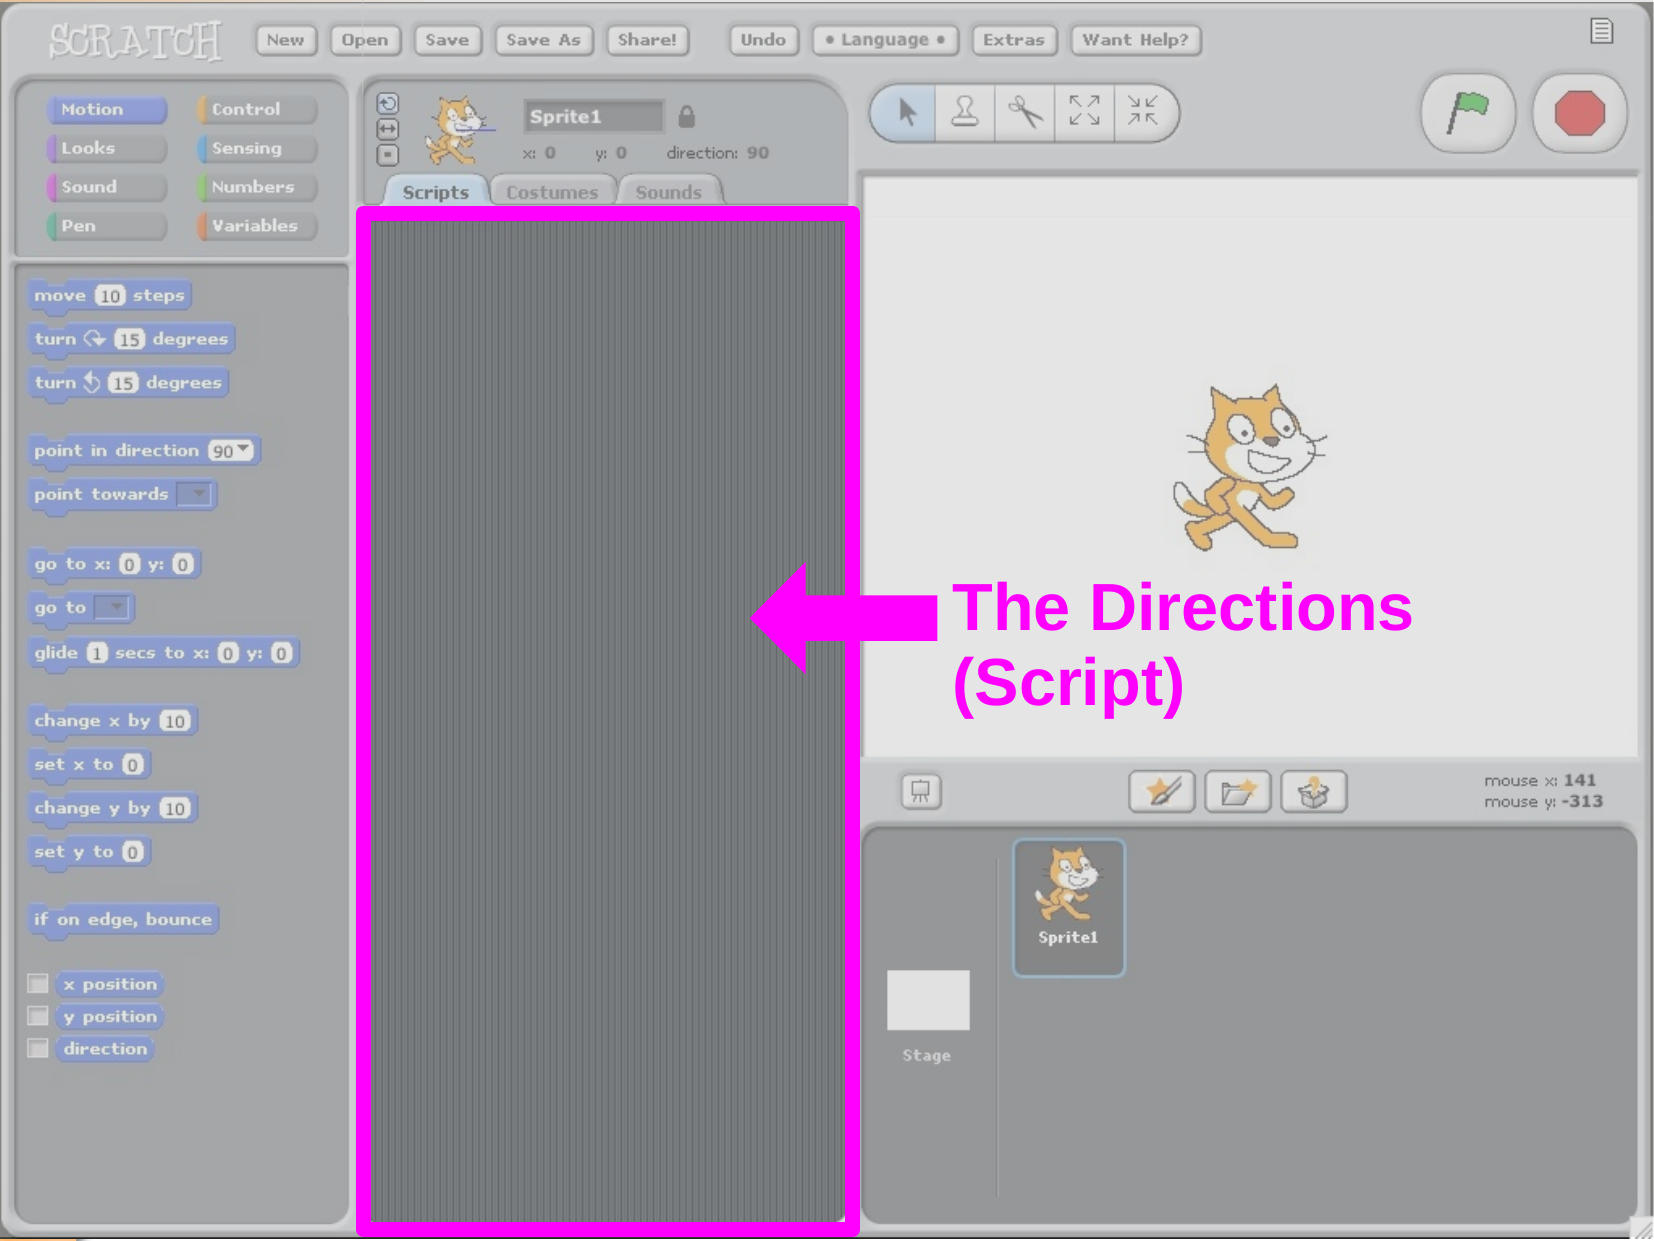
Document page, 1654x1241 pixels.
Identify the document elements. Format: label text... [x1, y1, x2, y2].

text_box [0, 0, 1654, 1238]
text_box The Directions (Script) [937, 562, 1501, 727]
picture [0, 1237, 1654, 1241]
picture [371, 221, 845, 1222]
text_box [749, 561, 845, 675]
